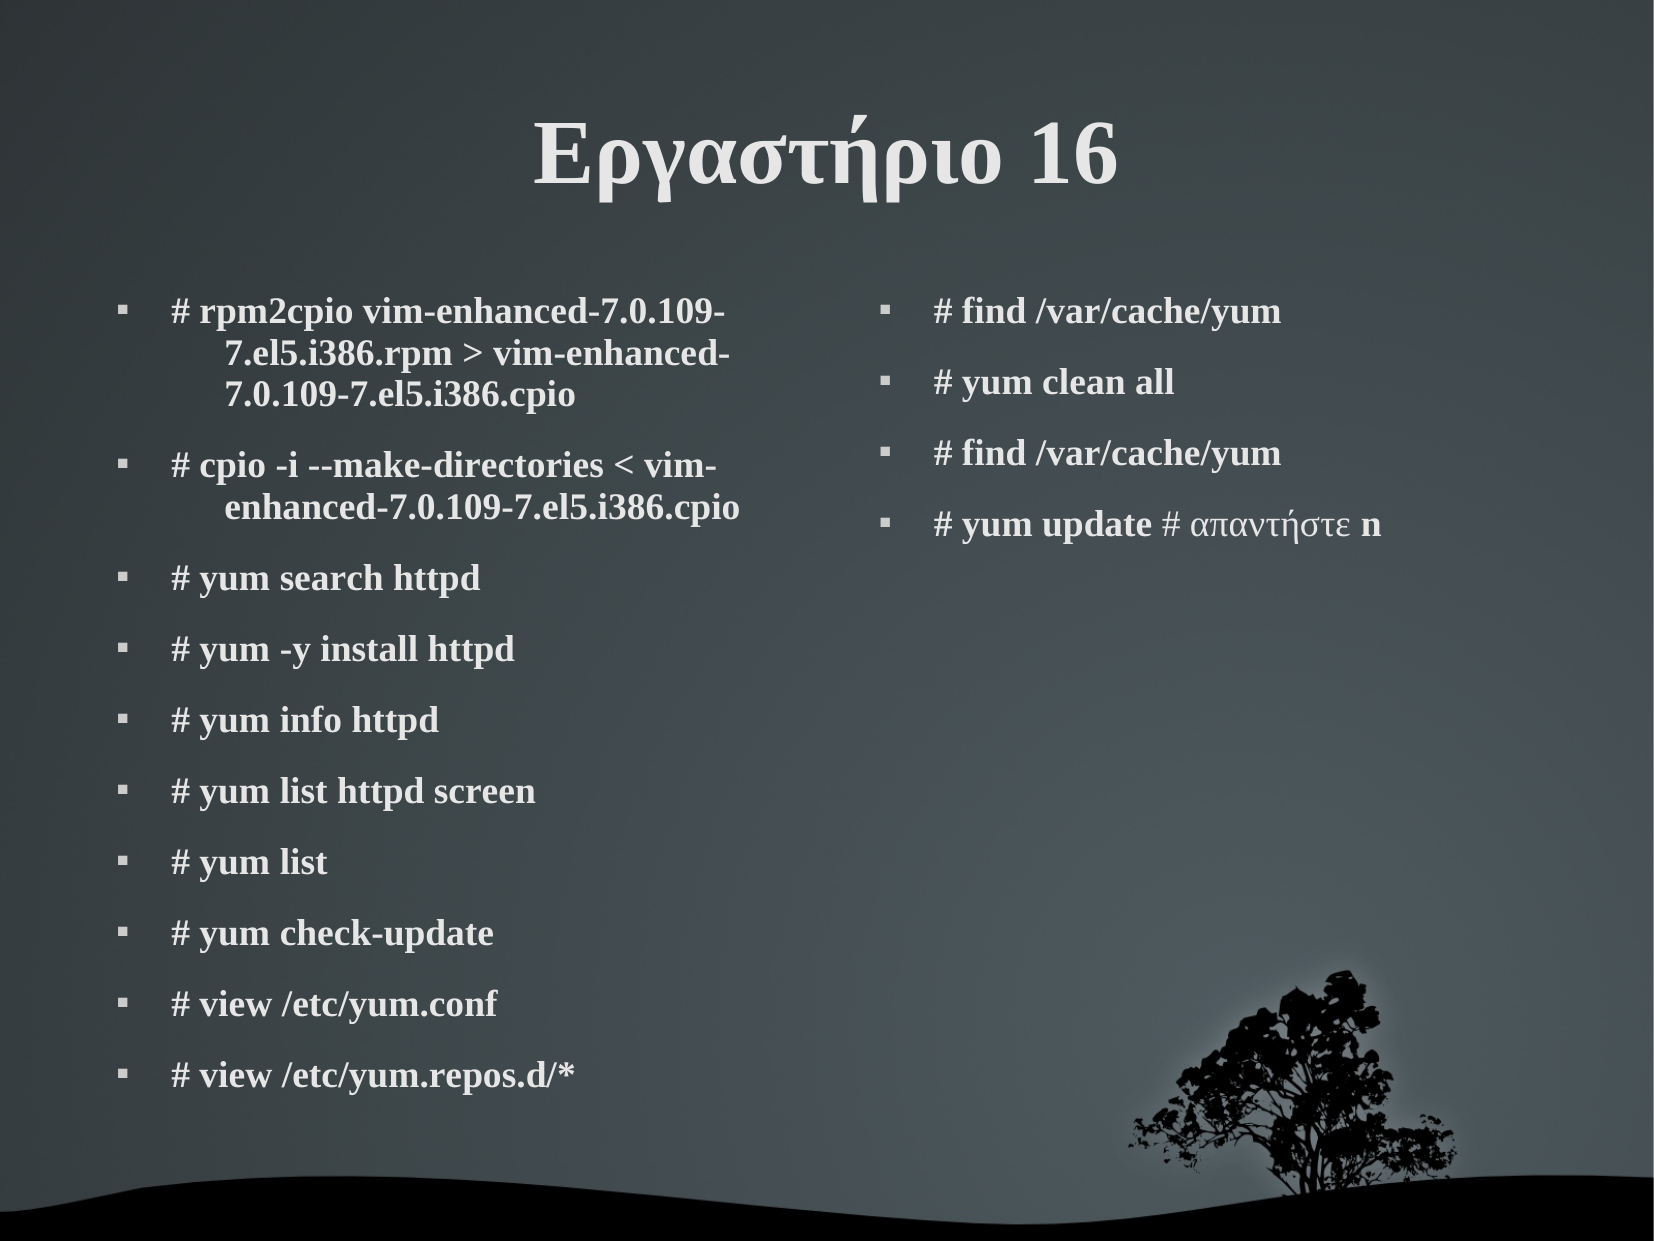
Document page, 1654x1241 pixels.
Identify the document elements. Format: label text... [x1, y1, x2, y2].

title Εργαστήριο 16 [82, 49, 1571, 257]
list # find /var/cache/yum # yum clean all # find /var/cache/yum # yum update # απαντήστε n [845, 290, 1572, 1109]
picture [0, 0, 1654, 1241]
list # rpm2cpio vim-enhanced-7.0.109-7.el5.i386.rpm > vim-enhanced-7.0.109-7.el5.i386.cpio # cpio -i --make-directories < vim-enhanced-7.0.109-7.el5.i386.cpio # yum search httpd # yum -y install httpd # yum info httpd # yum list httpd screen # yum list # yum check-update # view /etc/yum.conf # view /etc/yum.repos.d/* [82, 290, 809, 1194]
